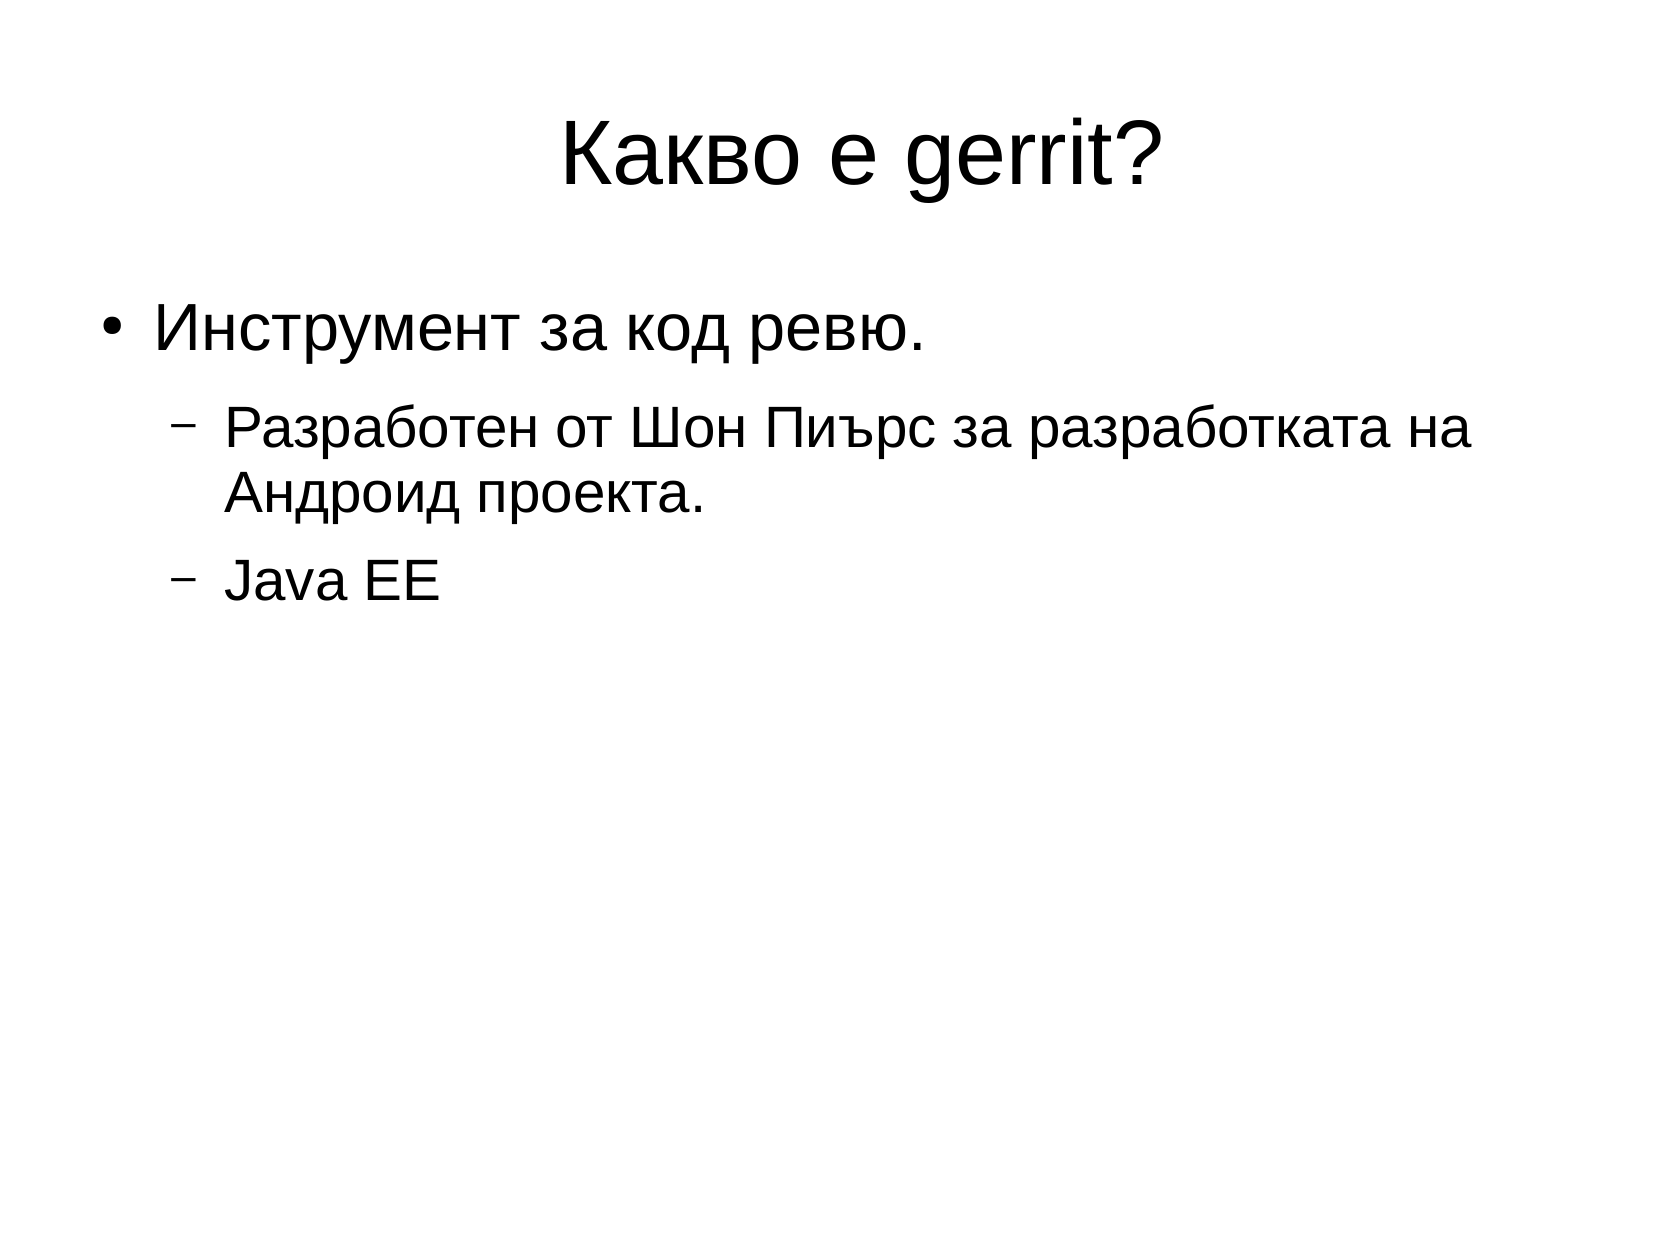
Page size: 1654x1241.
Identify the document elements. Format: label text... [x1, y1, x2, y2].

list Инструмент за код ревю. Разработен от Шон Пиърс за разработката на Андроид проекта. Java EE [82, 290, 1571, 1010]
title Какво е gerrit? [82, 49, 1571, 257]
